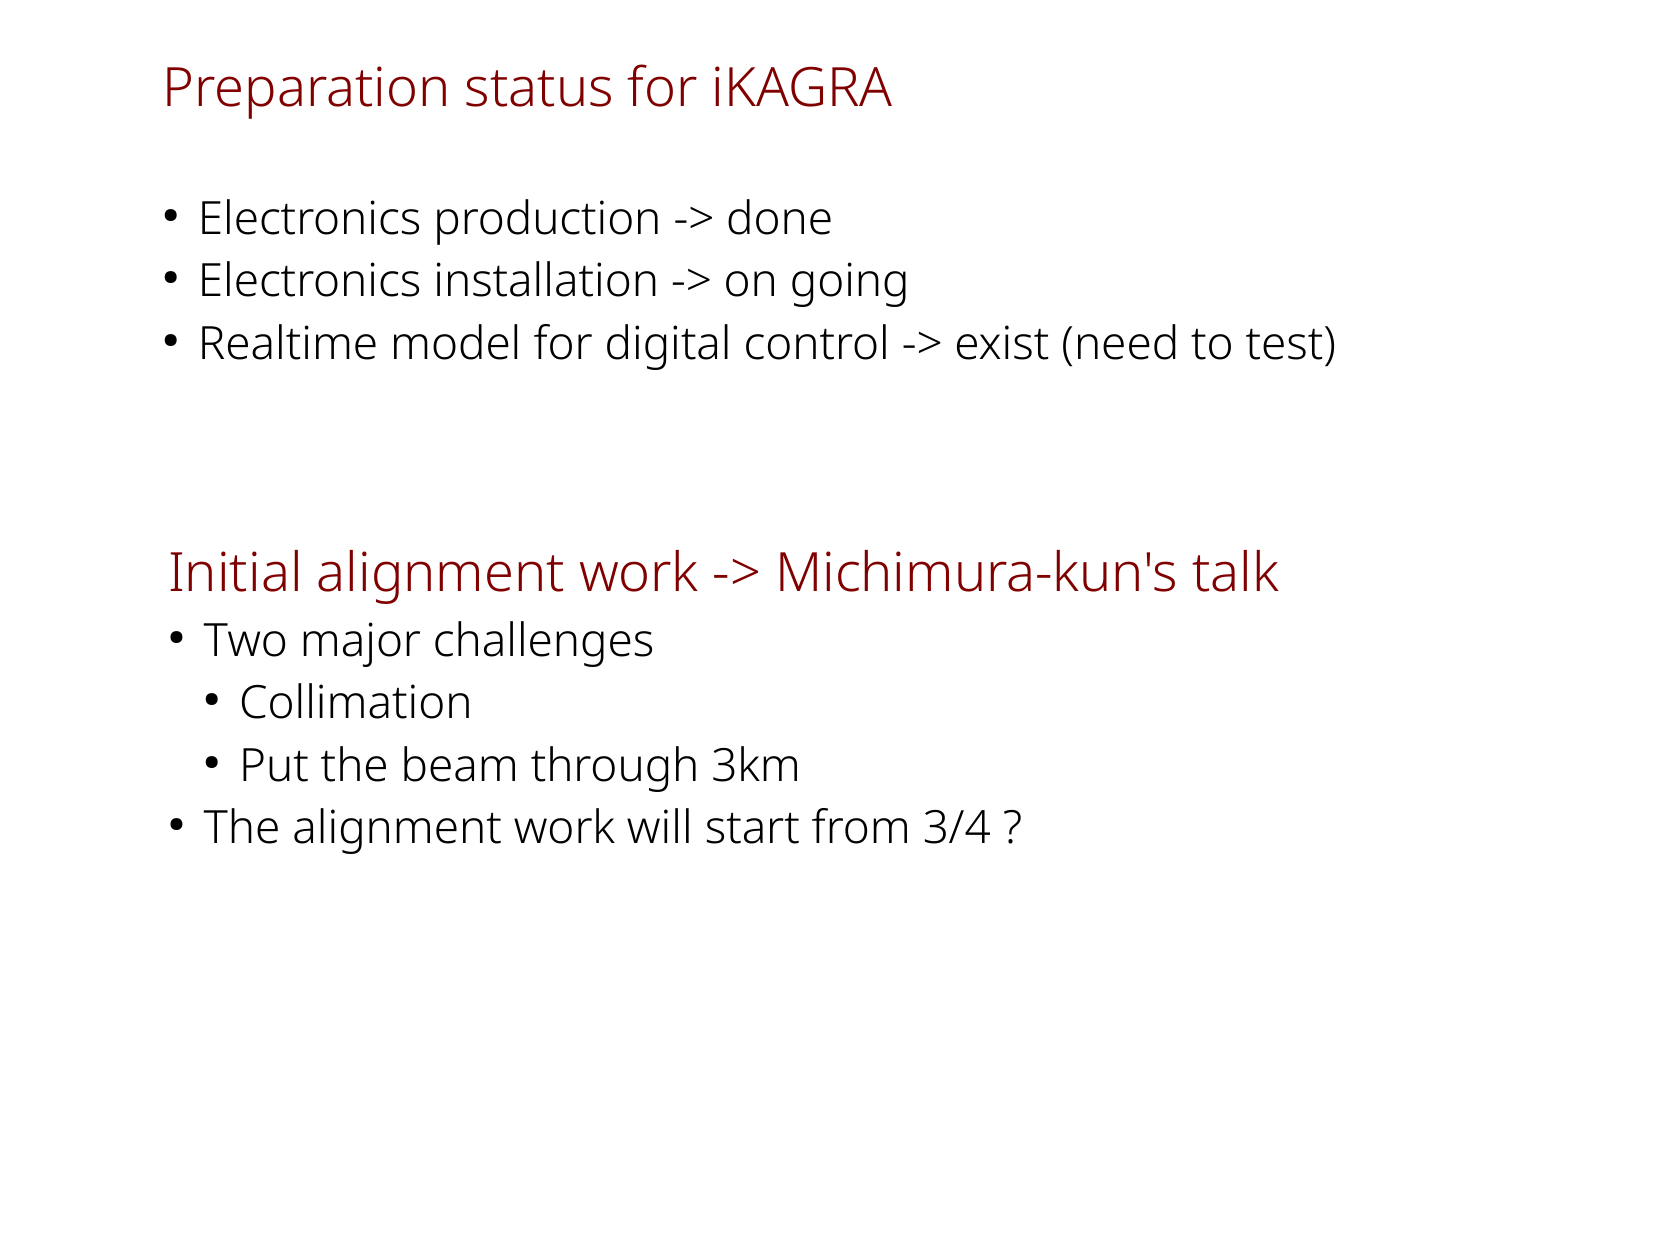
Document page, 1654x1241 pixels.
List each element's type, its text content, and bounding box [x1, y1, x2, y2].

text_box Initial alignment work -> Michimura-kun's talk Two major challenges Collimation Put the beam through 3km The alignment work will start from 3/4 ? [153, 525, 1386, 834]
text_box Preparation status for iKAGRA Electronics production -> done Electronics installation -> on going Realtime model for digital control -> exist (need to test) [147, 41, 1470, 350]
